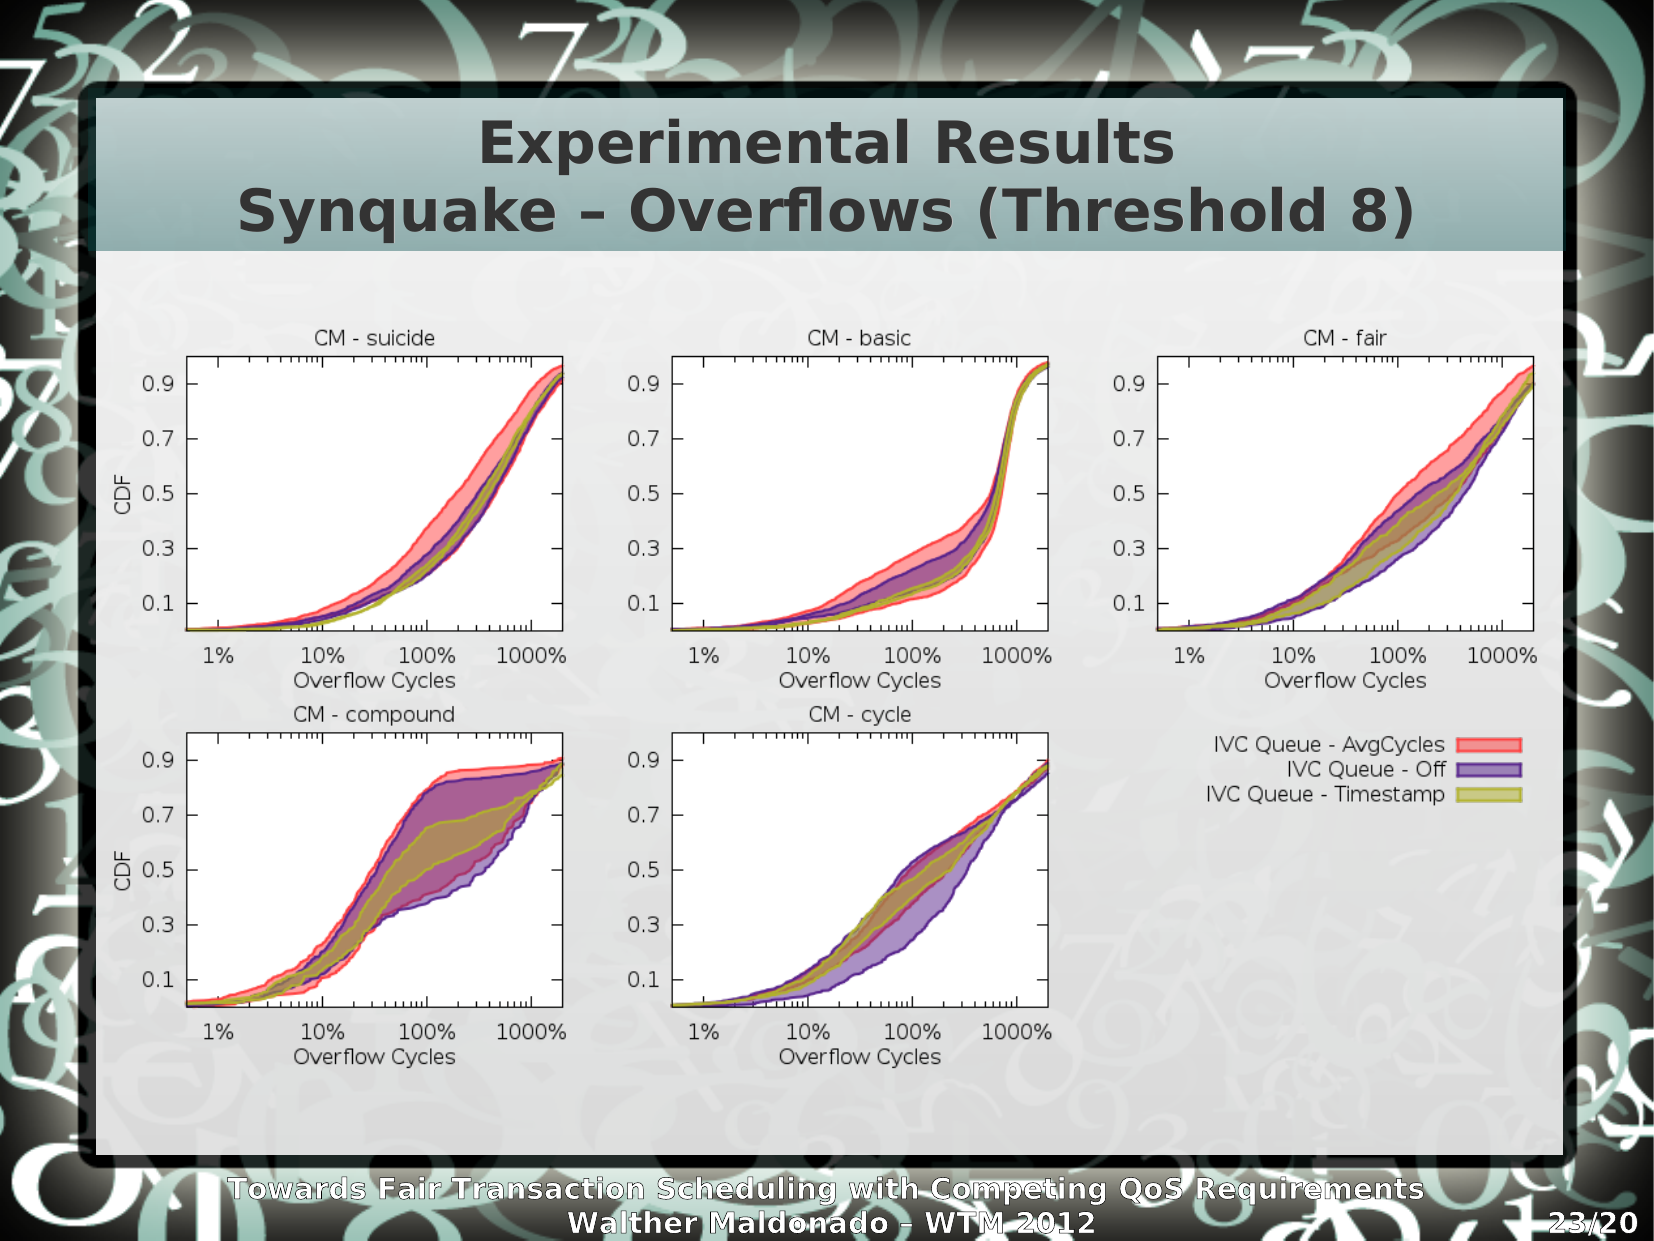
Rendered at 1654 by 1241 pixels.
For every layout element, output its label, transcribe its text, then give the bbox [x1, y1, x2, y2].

picture [0, 0, 1654, 1241]
title Experimental Results Synquake – Overflows (Threshold 8) [103, 103, 1551, 251]
